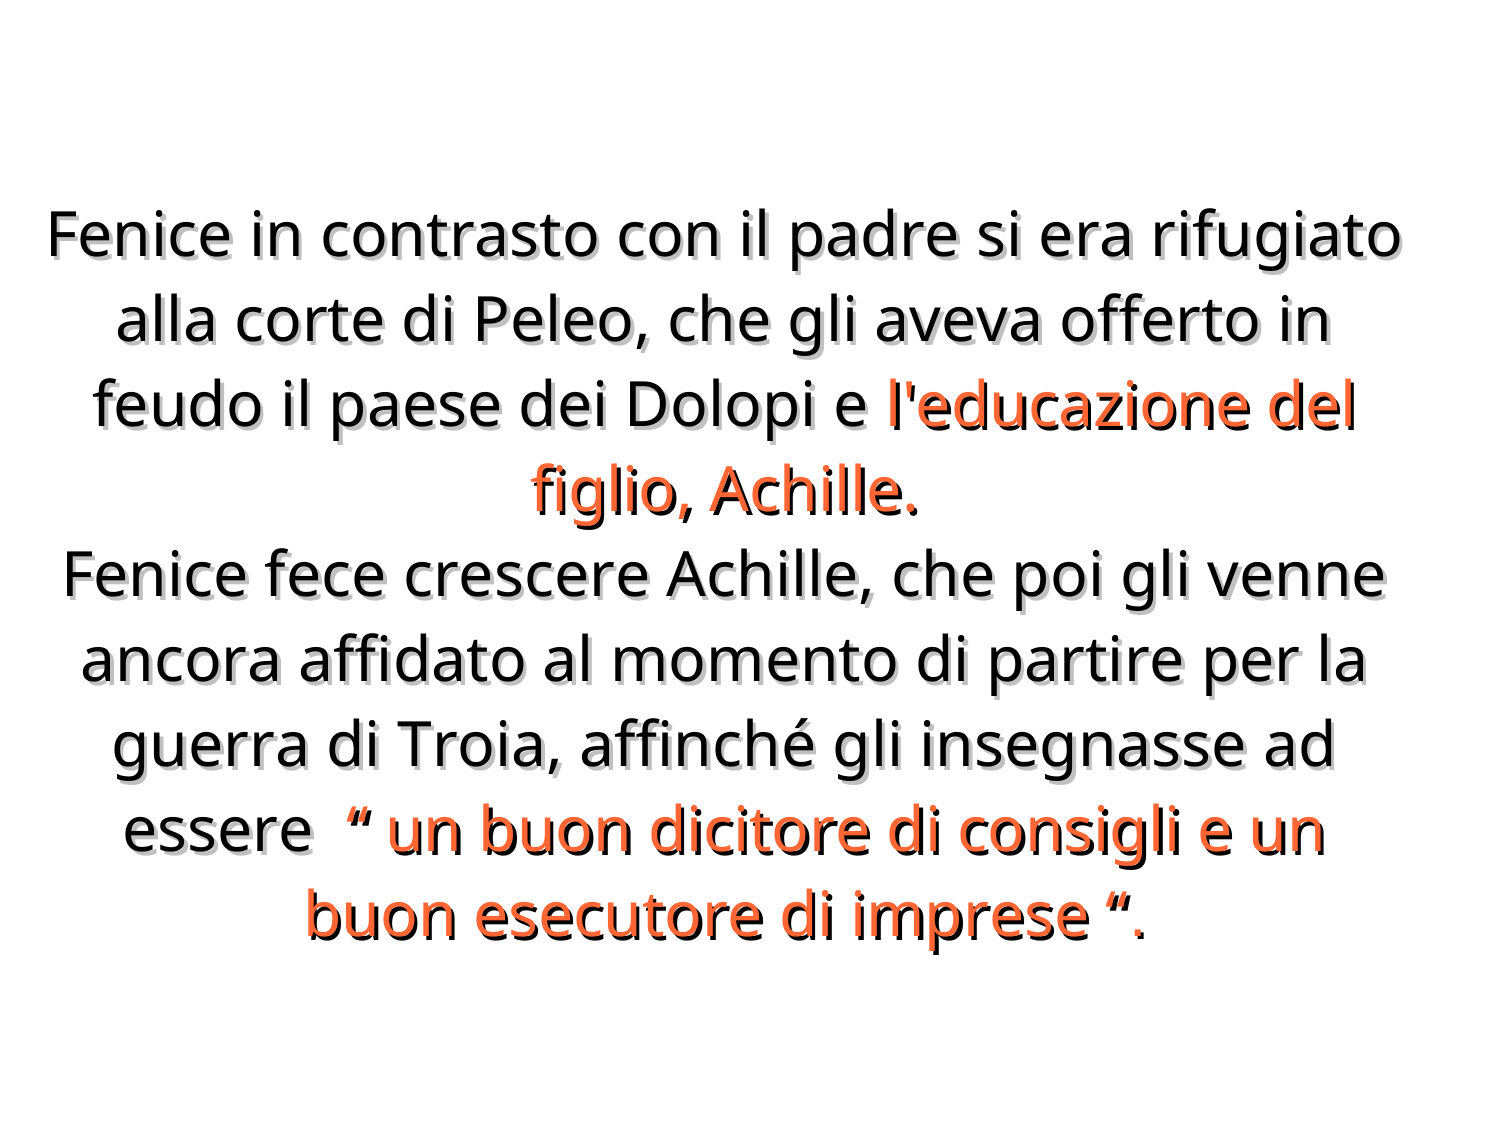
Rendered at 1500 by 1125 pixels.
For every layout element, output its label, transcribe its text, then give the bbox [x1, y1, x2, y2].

title Fenice in contrasto con il padre si era rifugiato alla corte di Peleo, che gli aveva offerto in feudo il paese dei Dolopi e l'educazione del figlio, Achille. Fenice fece crescere Achille, che poi gli venne ancora affidato al momento di partire per la guerra di Troia, affinché gli insegnasse ad essere “ un buon dicitore di consigli e un buon esecutore di imprese “. [24, 45, 1425, 1101]
